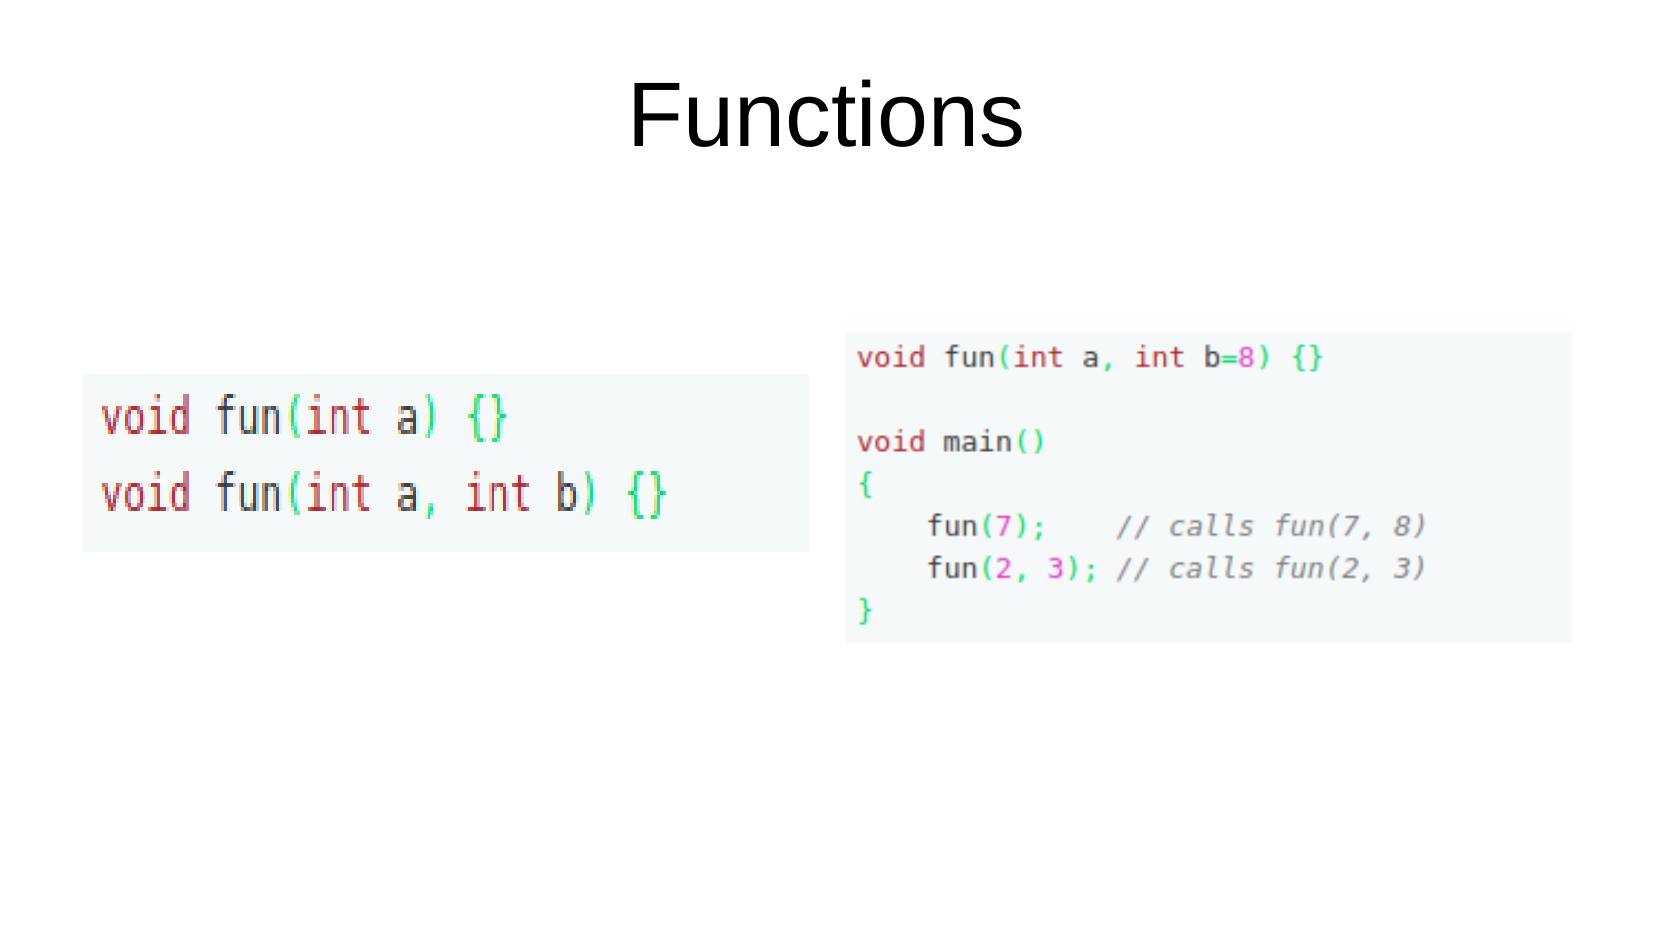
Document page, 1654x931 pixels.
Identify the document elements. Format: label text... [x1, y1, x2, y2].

title Functions [82, 37, 1571, 193]
picture [82, 374, 809, 552]
picture [845, 332, 1572, 643]
